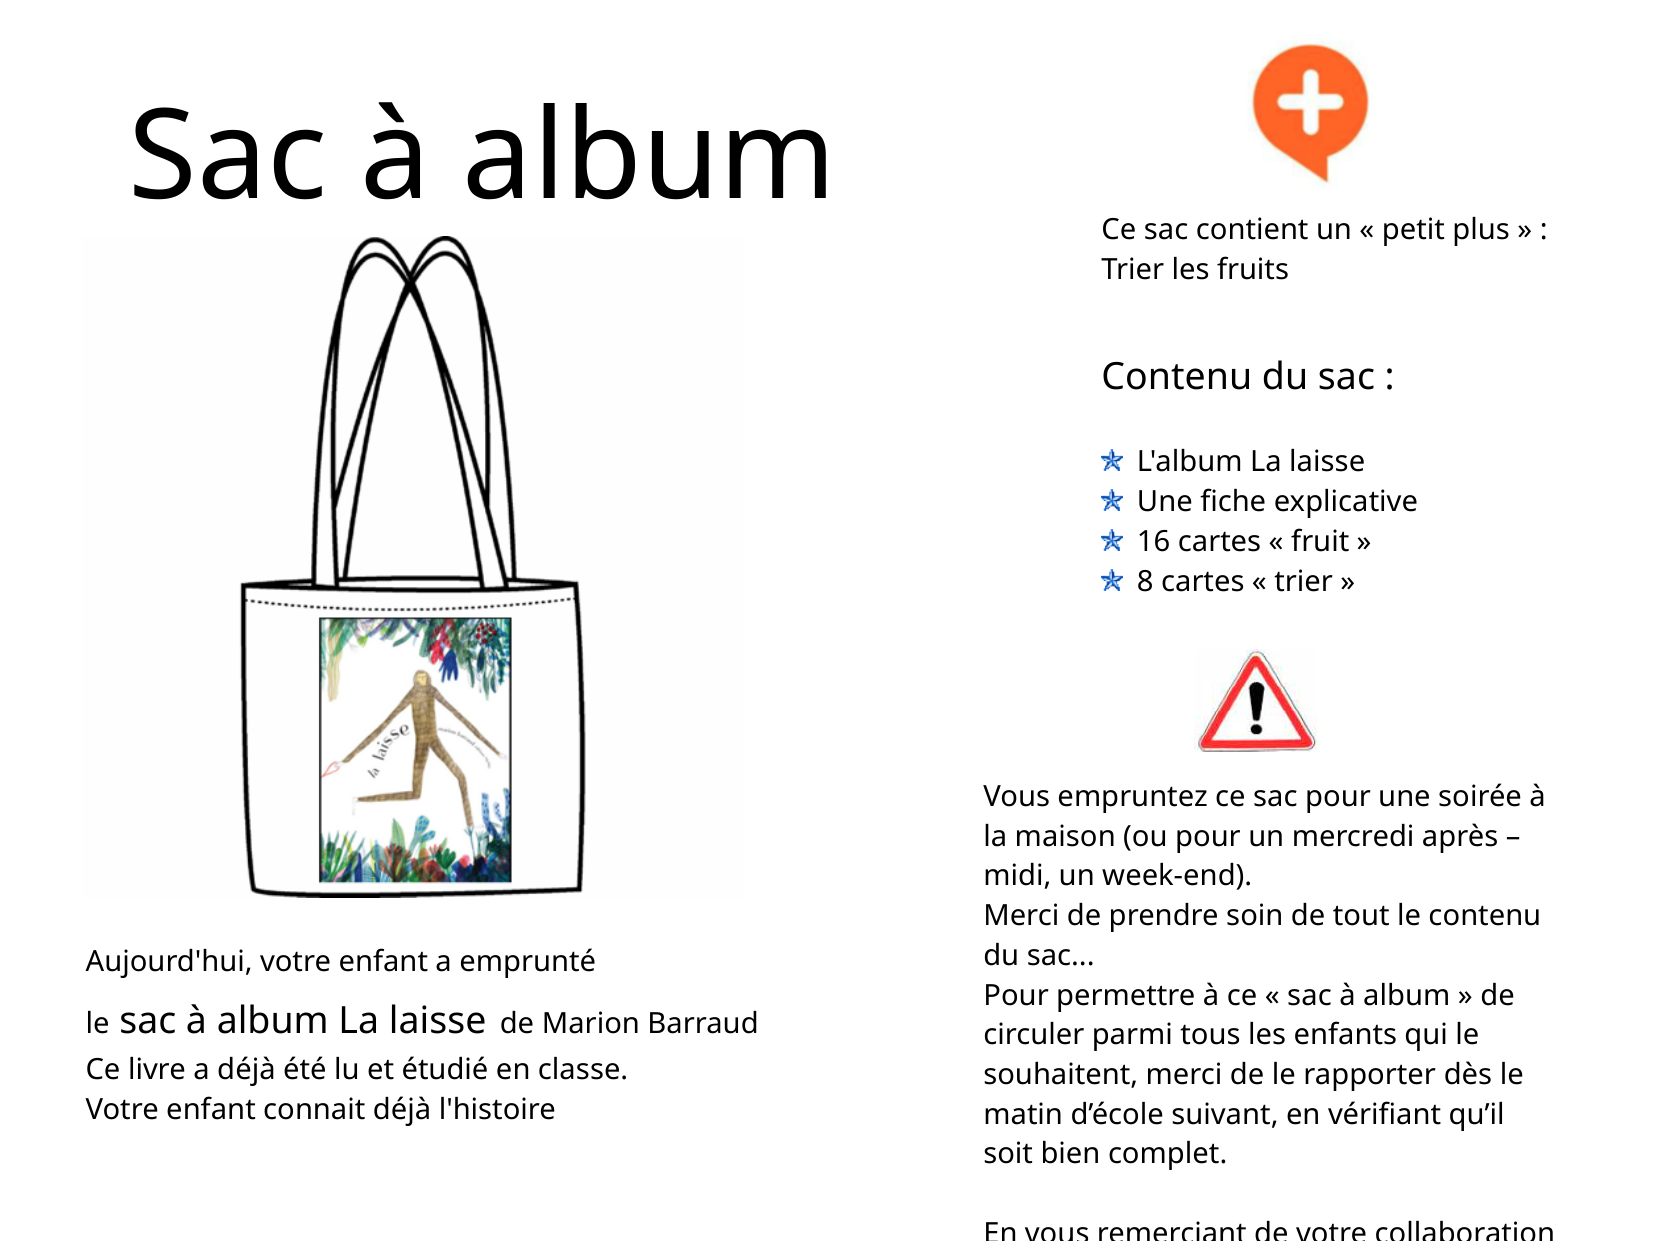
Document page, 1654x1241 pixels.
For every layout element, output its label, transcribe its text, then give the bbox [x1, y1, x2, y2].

text_box Sac à album [106, 35, 898, 379]
picture [82, 236, 745, 898]
text_box Ce sac contient un « petit plus » : Trier les fruits [1086, 200, 1571, 342]
picture [1228, 35, 1383, 189]
picture [1188, 637, 1323, 760]
text_box Contenu du sac : L'album La laisse Une fiche explicative 16 cartes « fruit » 8 cartes « trier » [1086, 342, 1619, 724]
text_box Aujourd'hui, votre enfant a emprunté le sac à album La laisse de Marion Barraud Ce livre a déjà été lu et étudié en classe. Votre enfant connait déjà l'histoire [70, 933, 804, 1228]
text_box Vous empruntez ce sac pour une soirée à la maison (ou pour un mercredi après – midi, un week-end). Merci de prendre soin de tout le contenu du sac... Pour permettre à ce « sac à album » de circuler parmi tous les enfants qui le souhaitent, merci de le rapporter dès le matin d’école suivant, en vérifiant qu’il soit bien complet. En vous remerciant de votre collaboration [968, 767, 1571, 1143]
